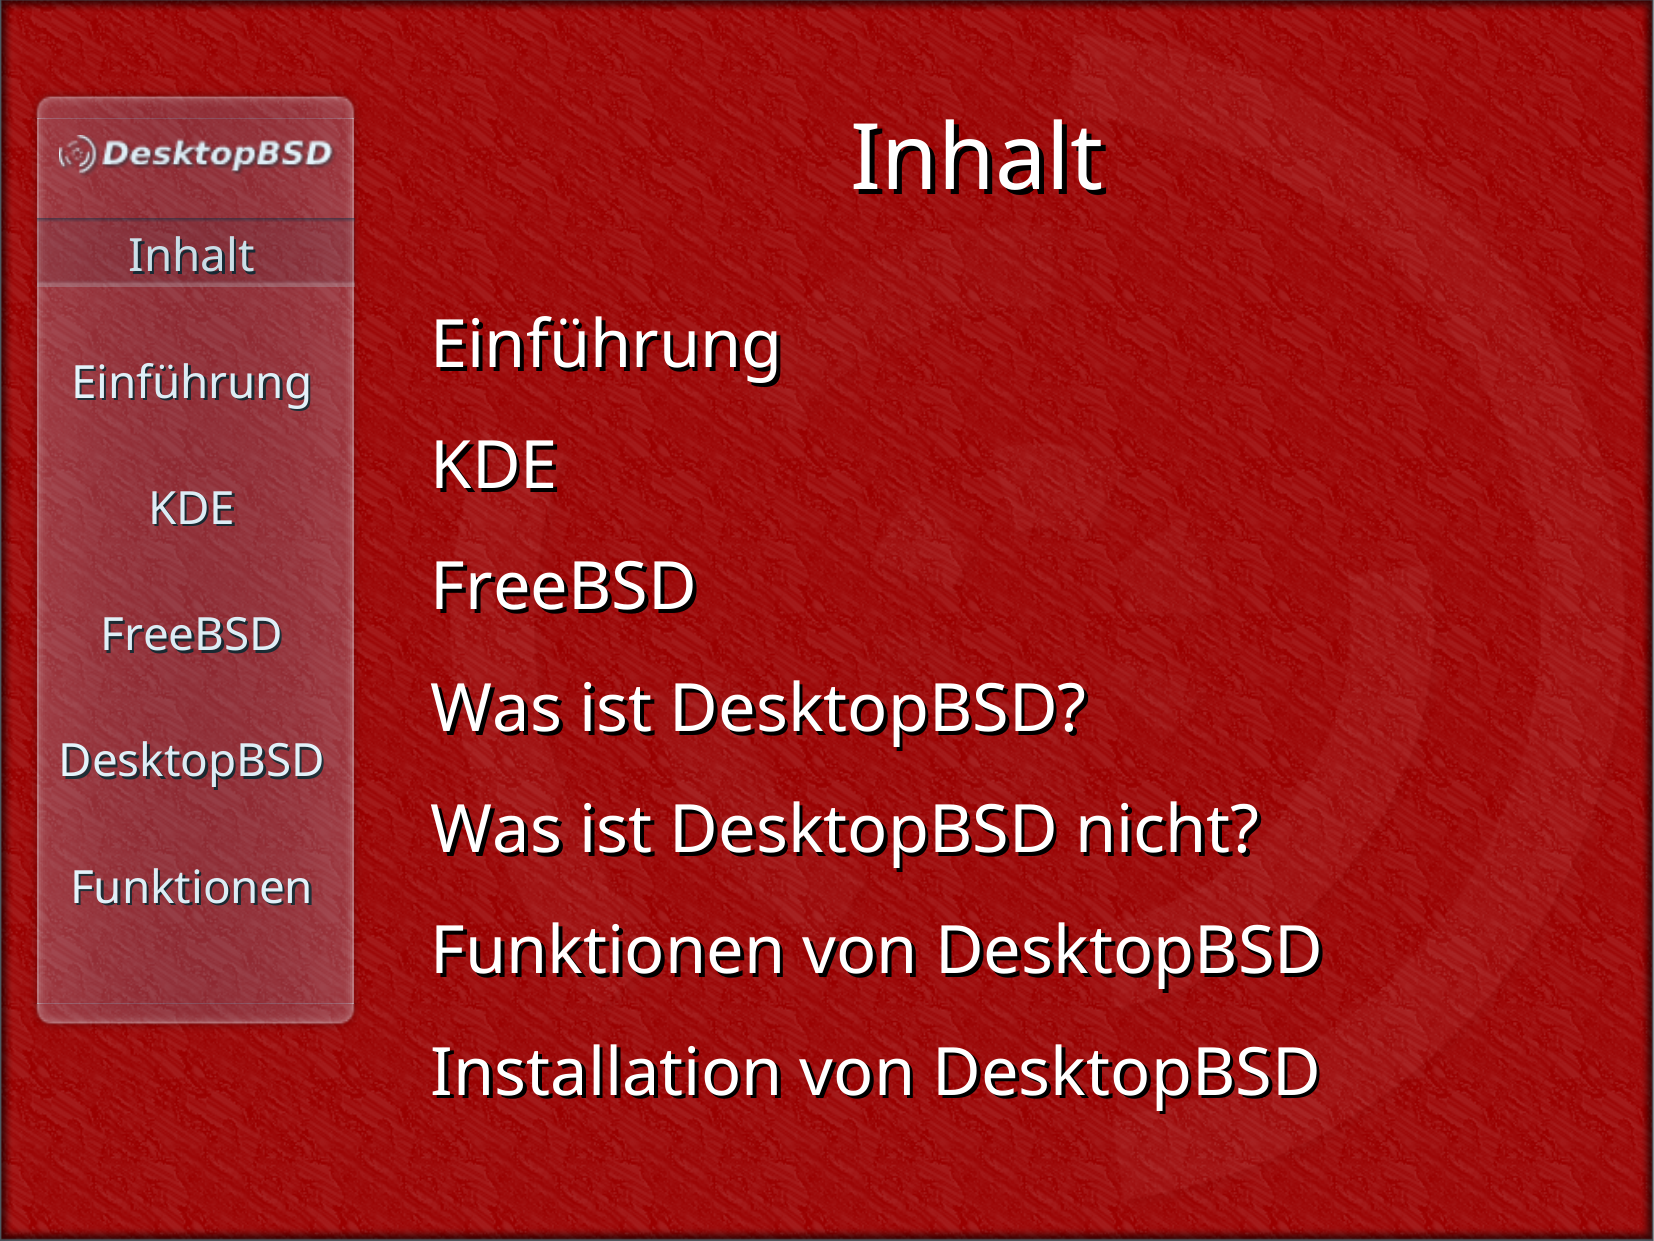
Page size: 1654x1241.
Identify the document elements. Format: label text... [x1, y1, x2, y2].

title Inhalt [383, 49, 1571, 257]
picture [0, 0, 1654, 1241]
list Einführung KDE FreeBSD Was ist DesktopBSD? Was ist DesktopBSD nicht? Funktionen von DesktopBSD Installation von DesktopBSD [413, 295, 1595, 1114]
